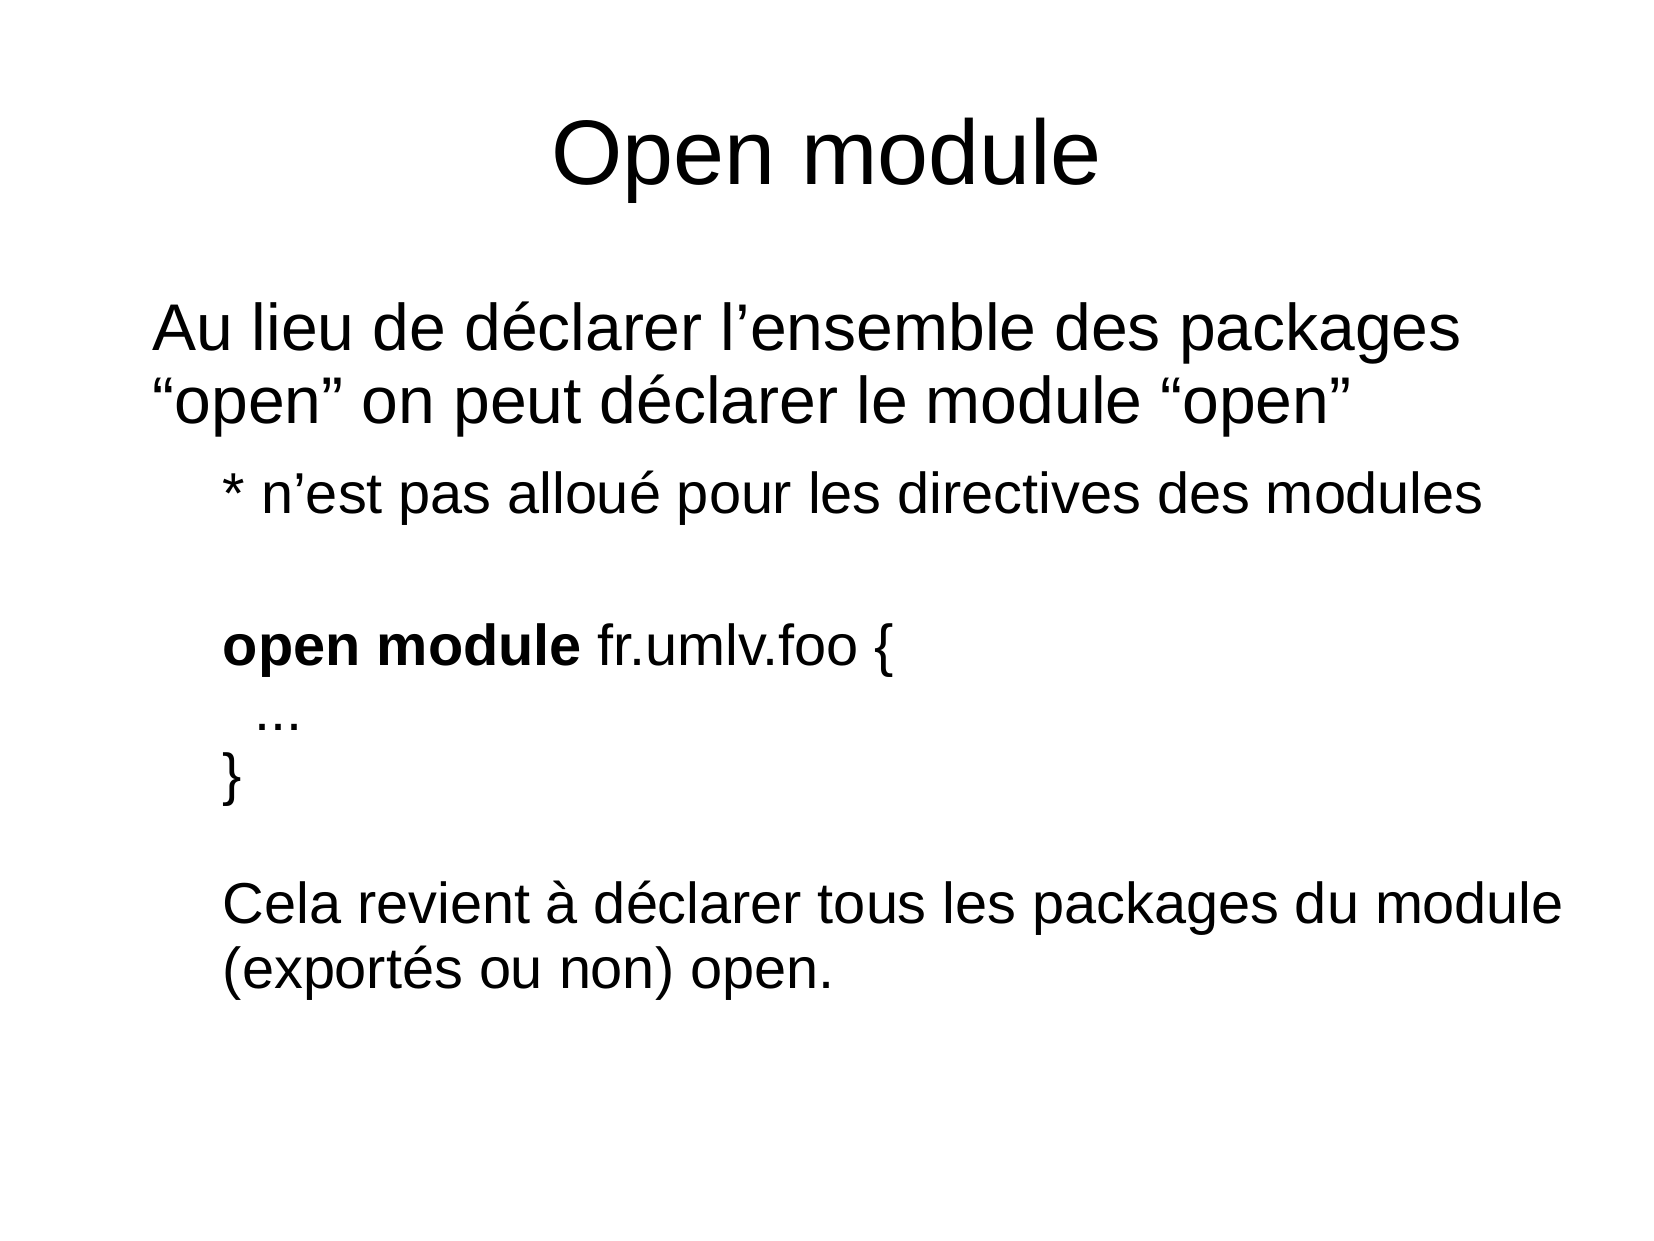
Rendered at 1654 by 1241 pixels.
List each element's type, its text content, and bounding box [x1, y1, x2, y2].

title Open module [82, 49, 1571, 257]
list Au lieu de déclarer l’ensemble des packages “open” on peut déclarer le module “open” * n’est pas alloué pour les directives des modules open module fr.umlv.foo { ... } Cela revient à déclarer tous les packages du module (exportés ou non) open. [82, 290, 1571, 1010]
